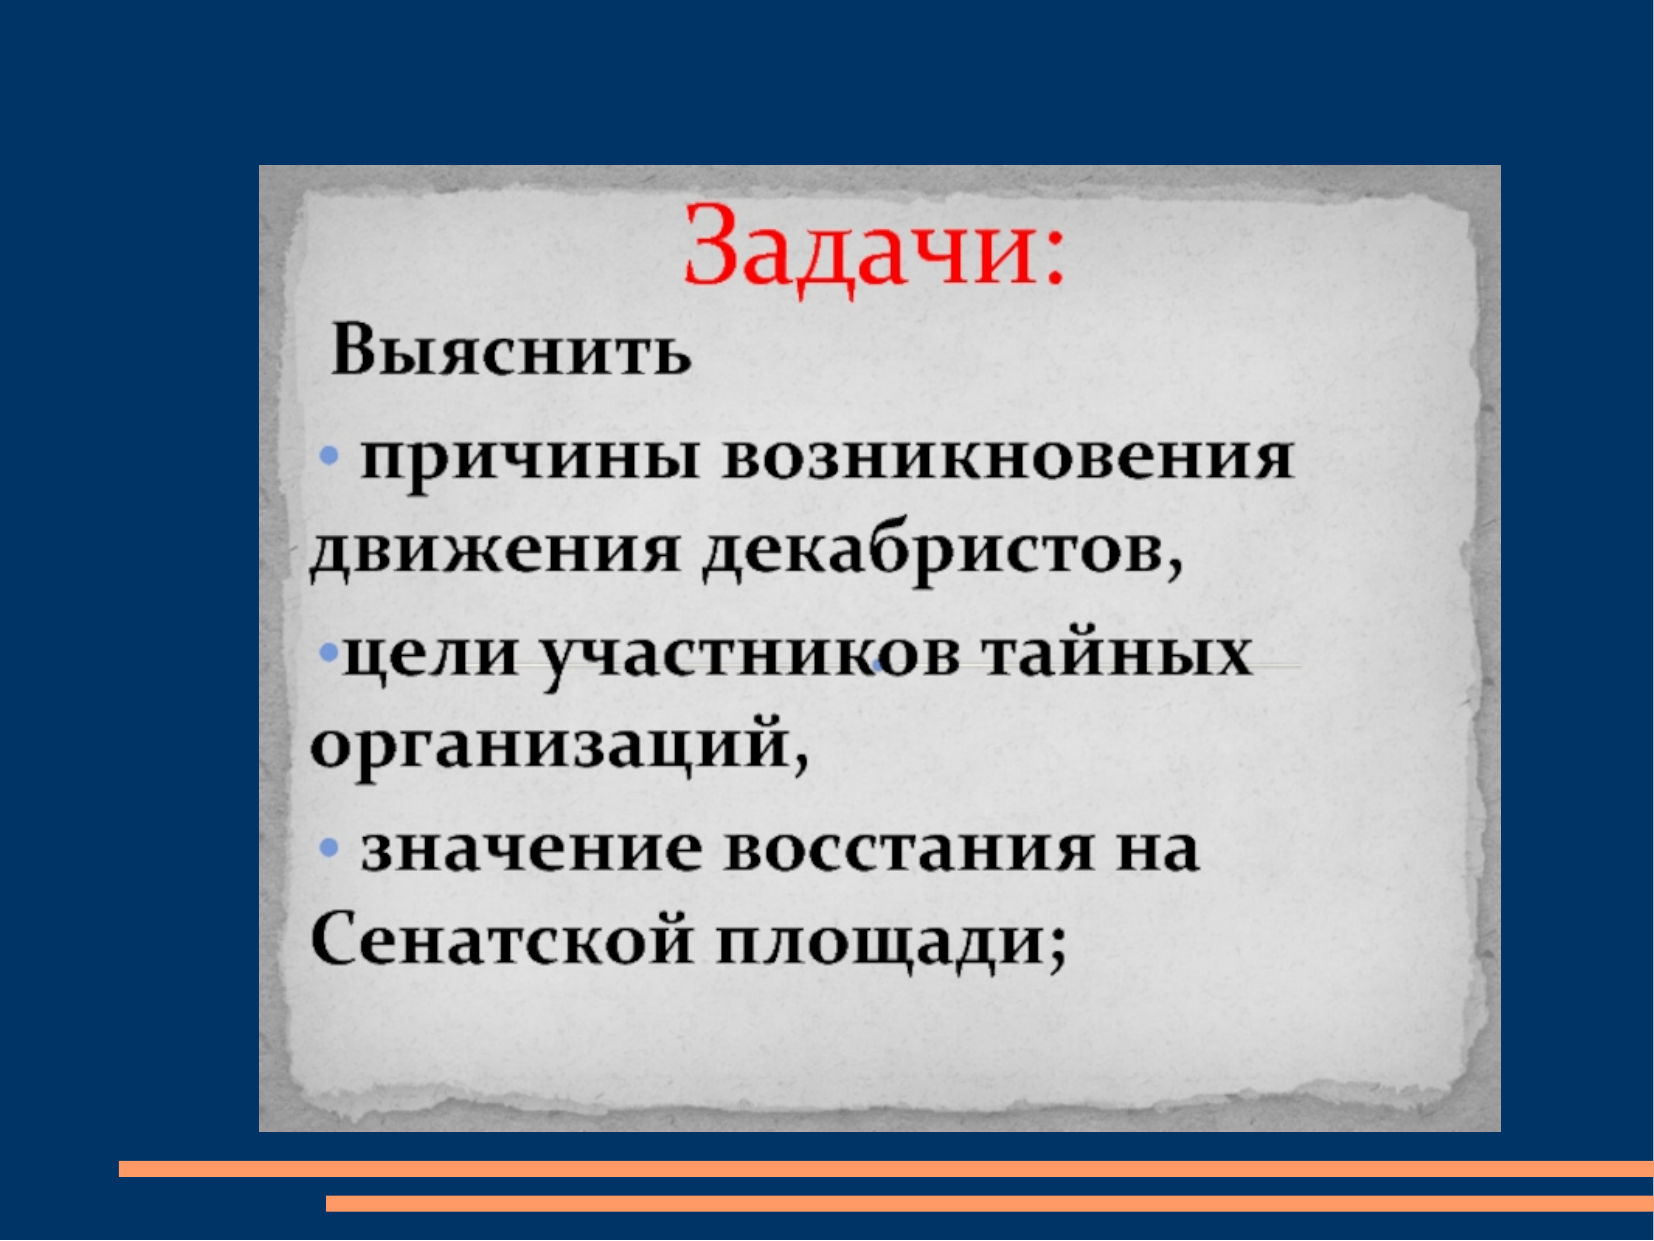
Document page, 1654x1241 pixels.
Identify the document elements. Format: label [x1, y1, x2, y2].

picture [259, 165, 1501, 1132]
